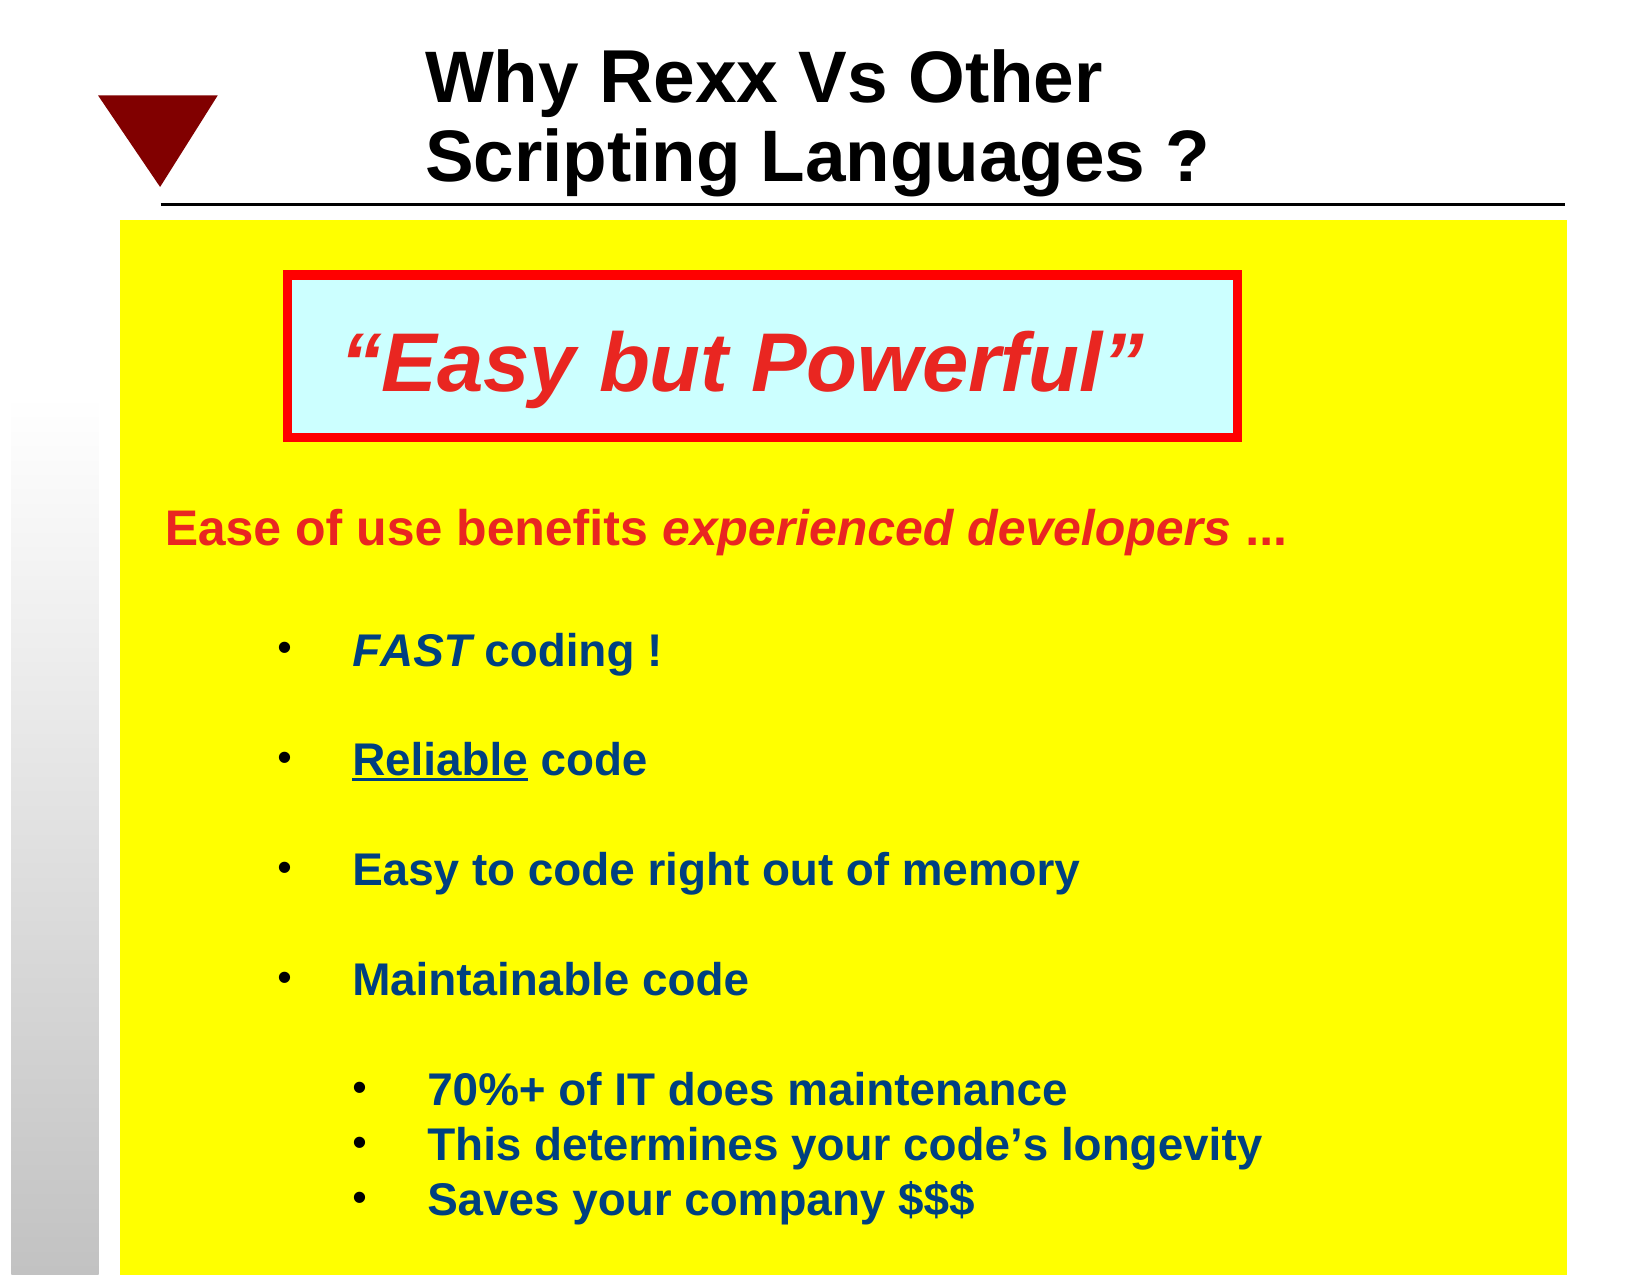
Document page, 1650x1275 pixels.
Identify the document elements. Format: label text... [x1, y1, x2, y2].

text_box [98, 95, 218, 187]
text_box “Easy but Powerful” [325, 299, 1161, 416]
text_box [124, 225, 1563, 1275]
text_box FAST coding ! Reliable code Easy to code right out of memory Maintainable code 70%+ of IT does maintenance This determines your code’s longevity Saves your company $$$ [262, 612, 1513, 1275]
text_box [11, 396, 99, 1275]
list Why Rexx Vs Other Scripting Languages ? [425, 37, 1375, 198]
text_box Ease of use benefits experienced developers ... [149, 487, 1303, 563]
